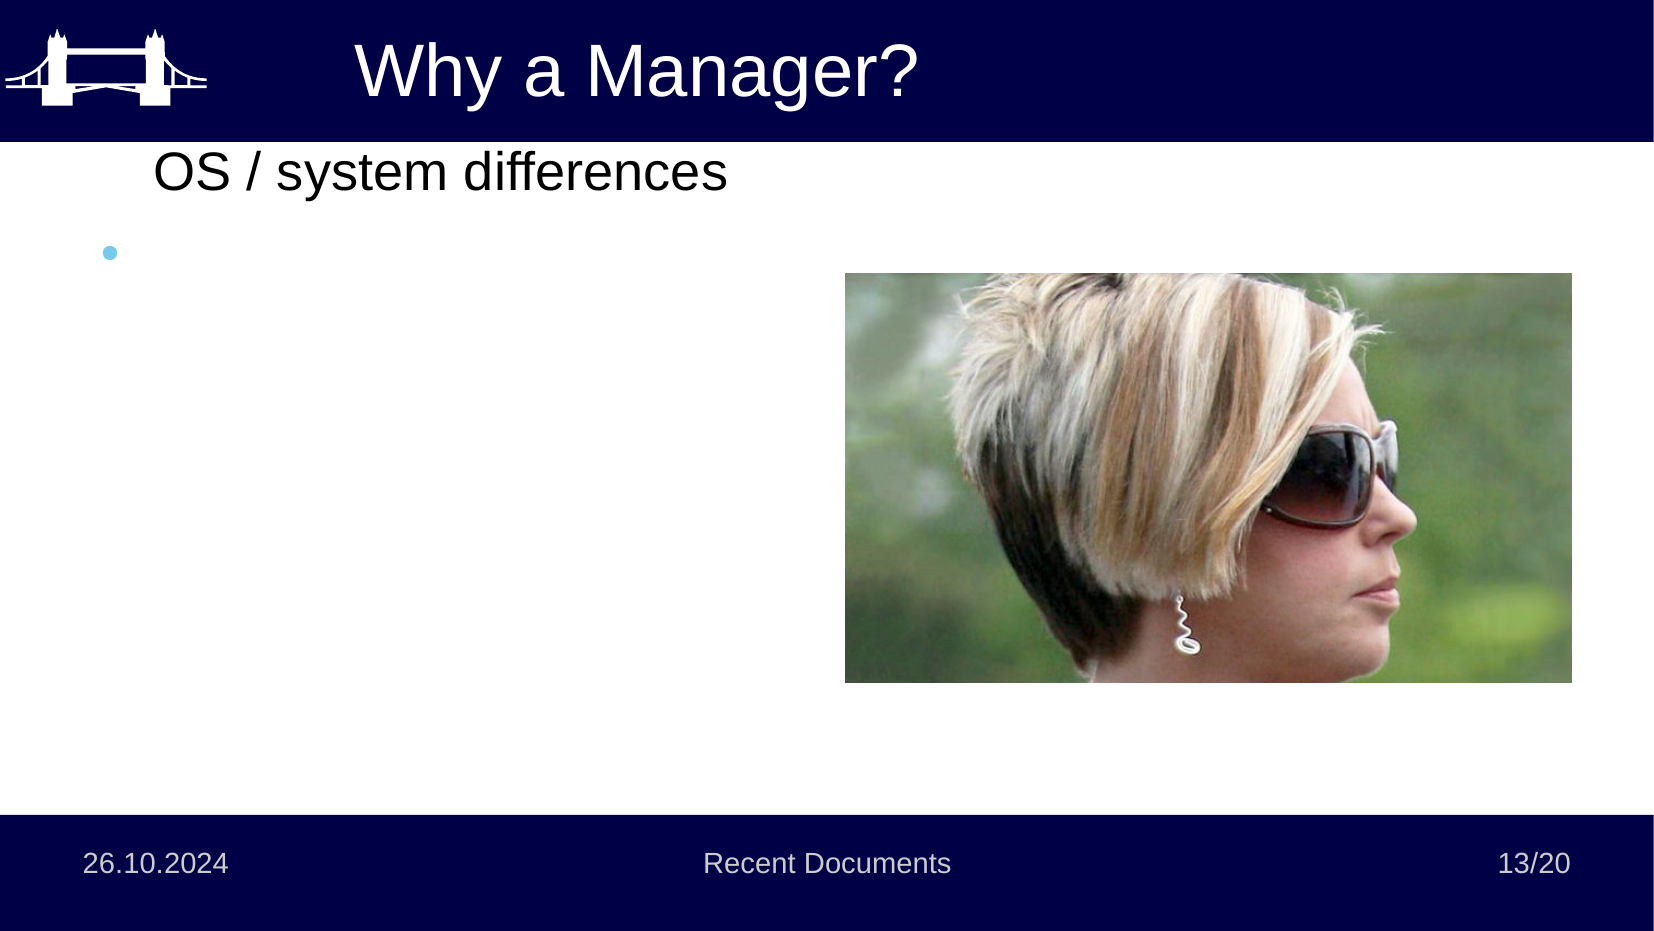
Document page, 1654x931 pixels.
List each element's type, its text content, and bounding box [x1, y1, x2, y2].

picture [845, 273, 1572, 683]
list OS / system differences [82, 141, 809, 815]
title Why a Manager? [354, 5, 1654, 136]
